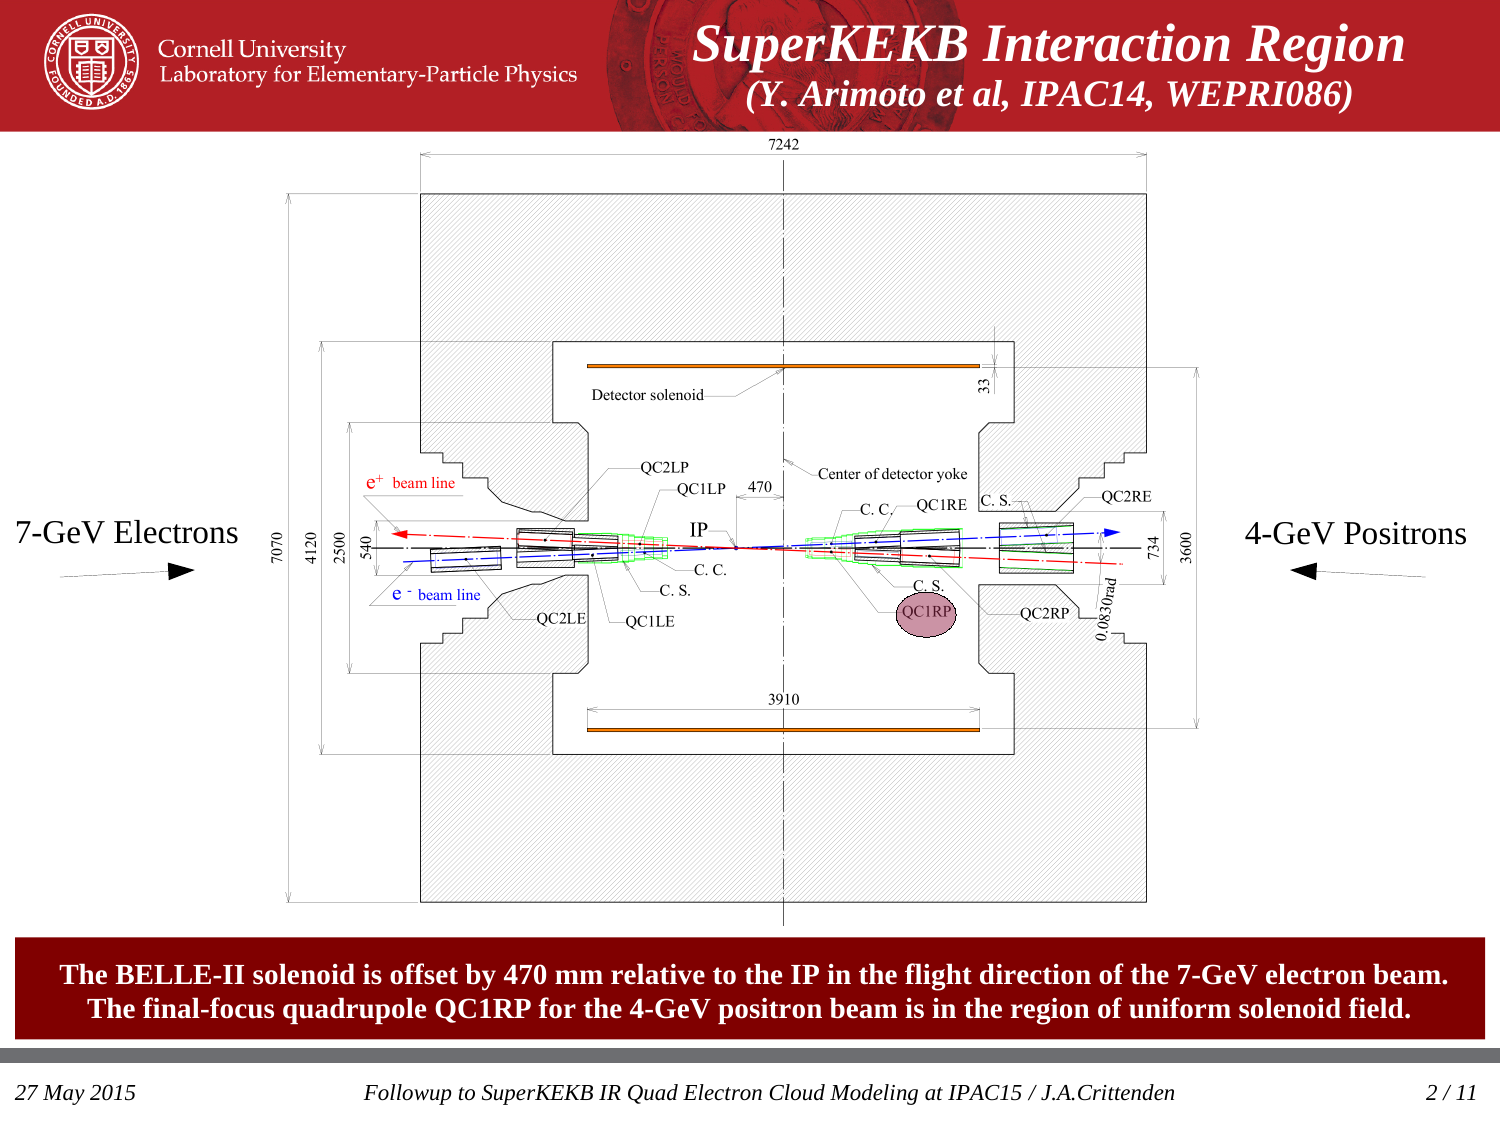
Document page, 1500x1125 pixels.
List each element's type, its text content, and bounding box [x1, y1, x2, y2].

picture [265, 134, 1244, 926]
text_box 4-GeV Positrons [1230, 506, 1500, 559]
text_box The BELLE-II solenoid is offset by 470 mm relative to the IP in the flight direction of the 7-GeV electron beam. The final-focus quadrupole QC1RP for the 4-GeV positron beam is in the region of uniform solenoid field. [15, 937, 1486, 1040]
text_box [896, 592, 957, 638]
picture [0, 0, 1500, 132]
text_box 7-GeV Electrons [0, 506, 286, 559]
title SuperKEKB Interaction Region (Y. Arimoto et al, IPAC14, WEPRI086) [600, 7, 1500, 121]
